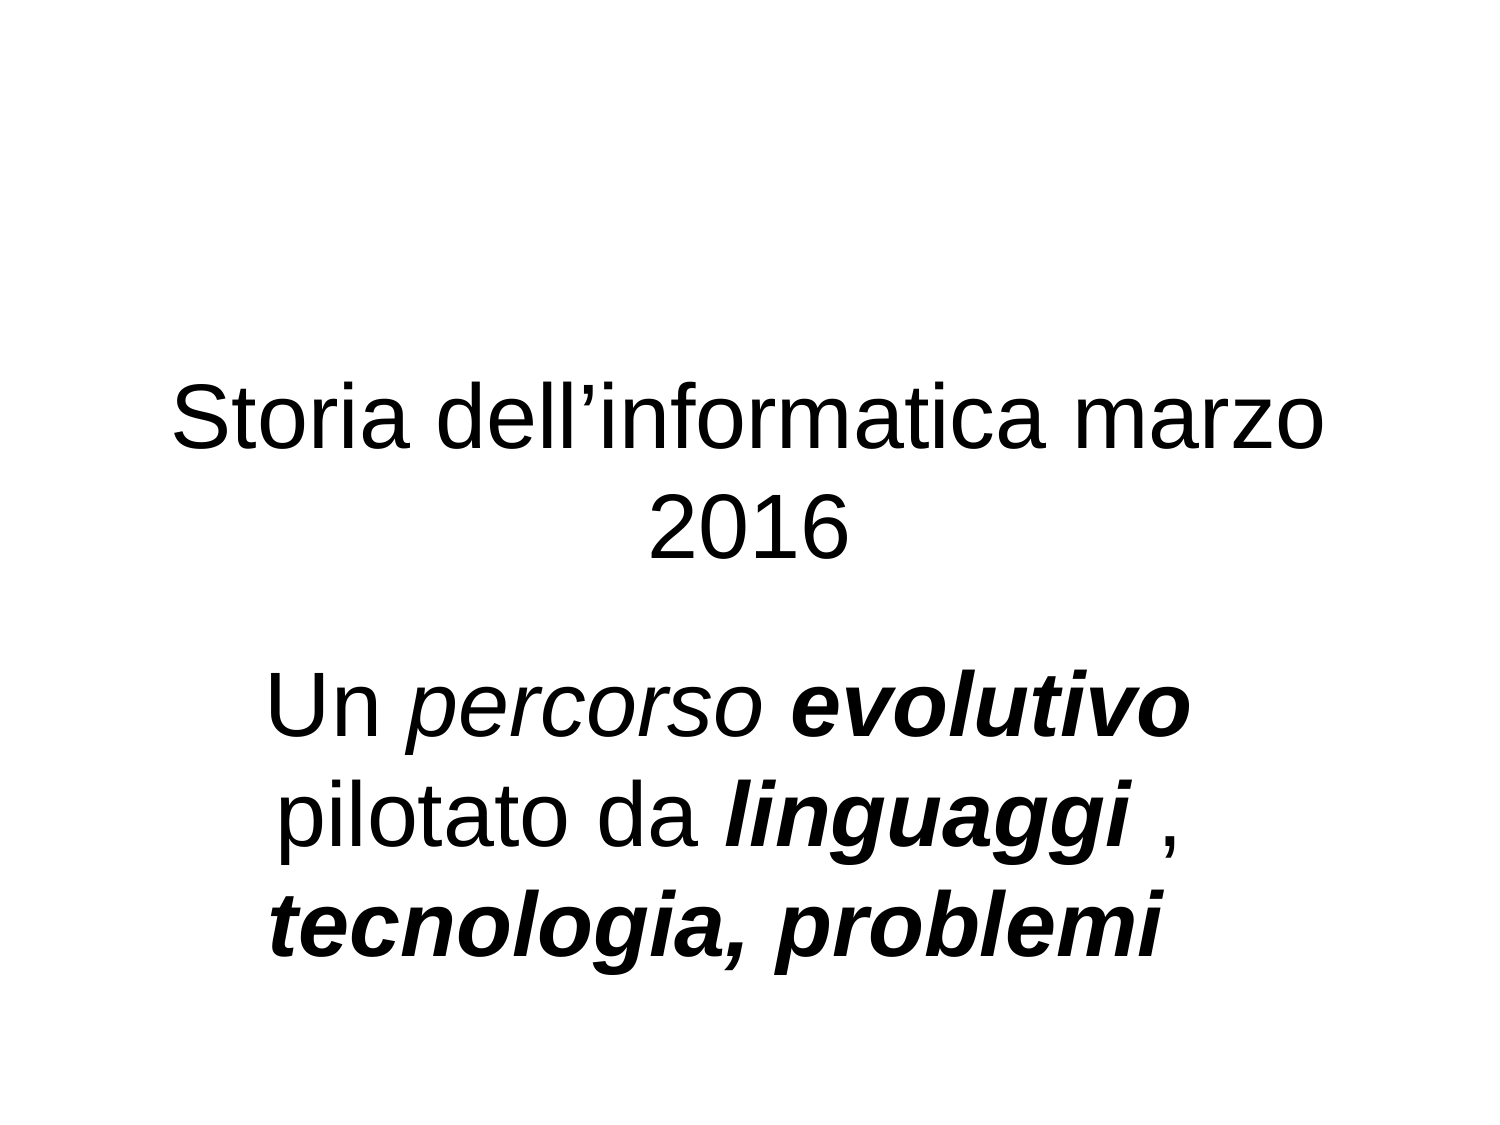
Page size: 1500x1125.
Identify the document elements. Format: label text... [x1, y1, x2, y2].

title Storia dell’informatica marzo 2016 [112, 349, 1388, 591]
subtitle Un percorso evolutivo pilotato da linguaggi , tecnologia, problemi [183, 637, 1275, 925]
